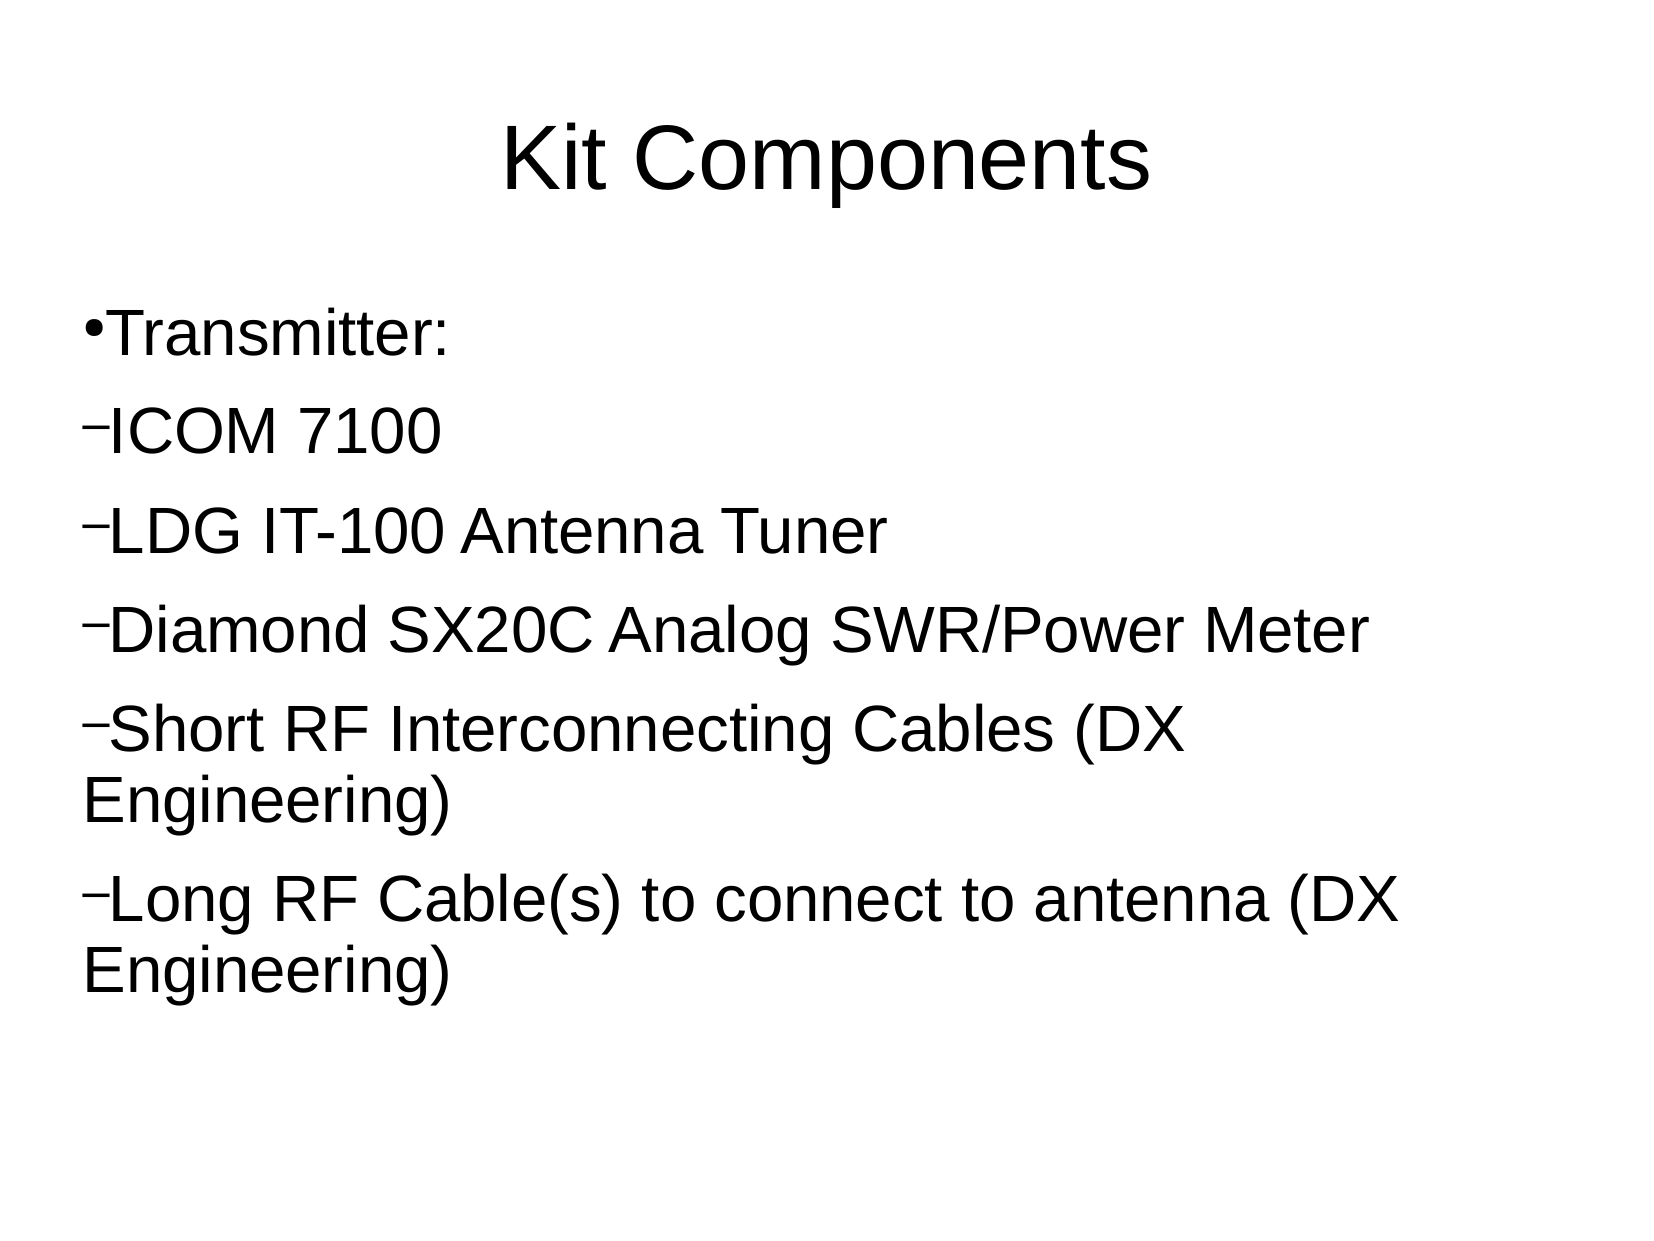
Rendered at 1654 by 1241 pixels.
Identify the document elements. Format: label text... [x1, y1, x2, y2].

list Transmitter: ICOM 7100 LDG IT-100 Antenna Tuner Diamond SX20C Analog SWR/Power Meter Short RF Interconnecting Cables (DX Engineering) Long RF Cable(s) to connect to antenna (DX Engineering) [82, 290, 1571, 1010]
title Kit Components [82, 49, 1571, 257]
